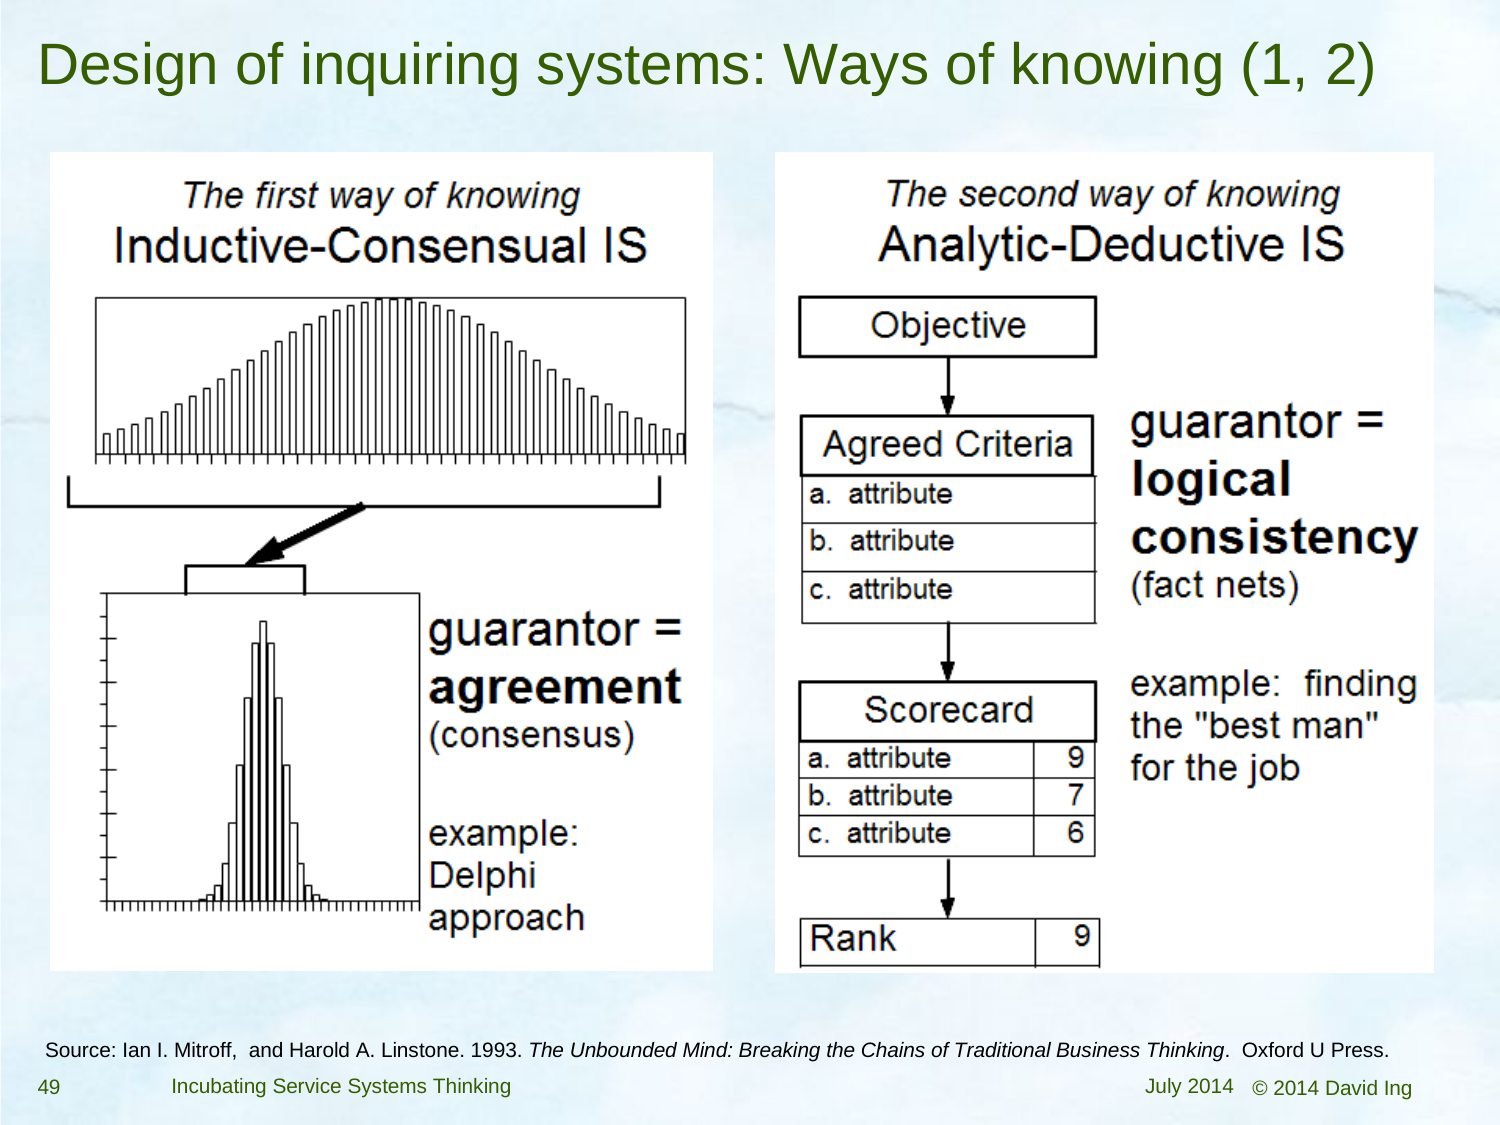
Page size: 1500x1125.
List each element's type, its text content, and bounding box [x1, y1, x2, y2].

table_cell [713, 793, 775, 852]
table_cell [713, 324, 775, 383]
table_cell [713, 383, 775, 441]
text_box Source: Ian I. Mitroff, and Harold A. Linstone. 1993. The Unbounded Mind: Breaking the Chains of Traditional Business Thinking. Oxford U Press. - [30, 1029, 1427, 1065]
picture [0, 0, 1500, 1125]
table_cell [713, 500, 775, 559]
title Design of inquiring systems: Ways of knowing (1, 2) [37, 37, 1463, 152]
table_cell [713, 617, 775, 676]
table_cell [713, 676, 775, 734]
table_header [632, 149, 1049, 207]
table_cell [713, 441, 775, 500]
table_cell [713, 266, 775, 324]
table_cell [713, 559, 775, 617]
table_cell [713, 734, 775, 793]
table_cell [713, 207, 775, 266]
